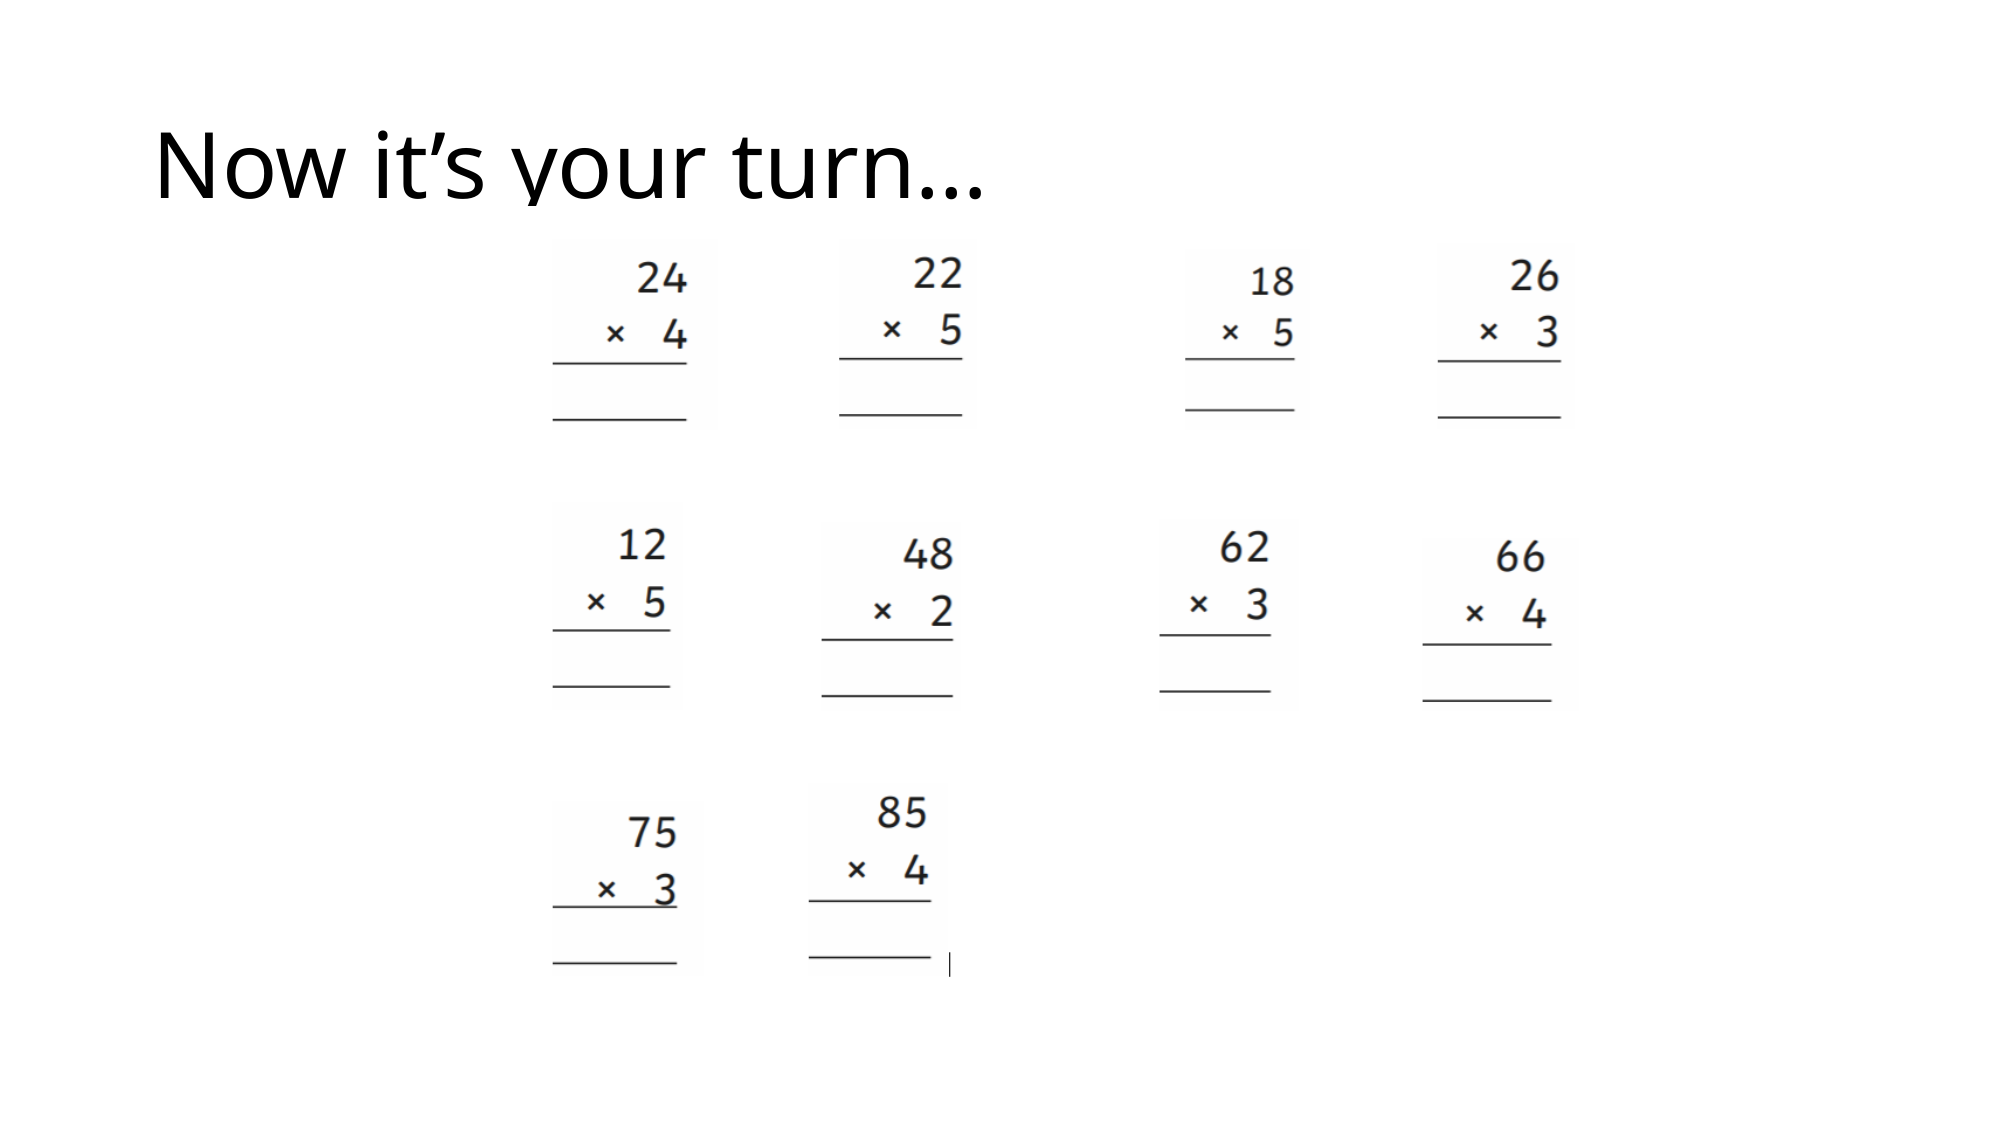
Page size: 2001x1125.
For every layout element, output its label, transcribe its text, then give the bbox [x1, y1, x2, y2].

picture [492, 206, 1632, 1006]
title Now it’s your turn… [137, 59, 1863, 278]
